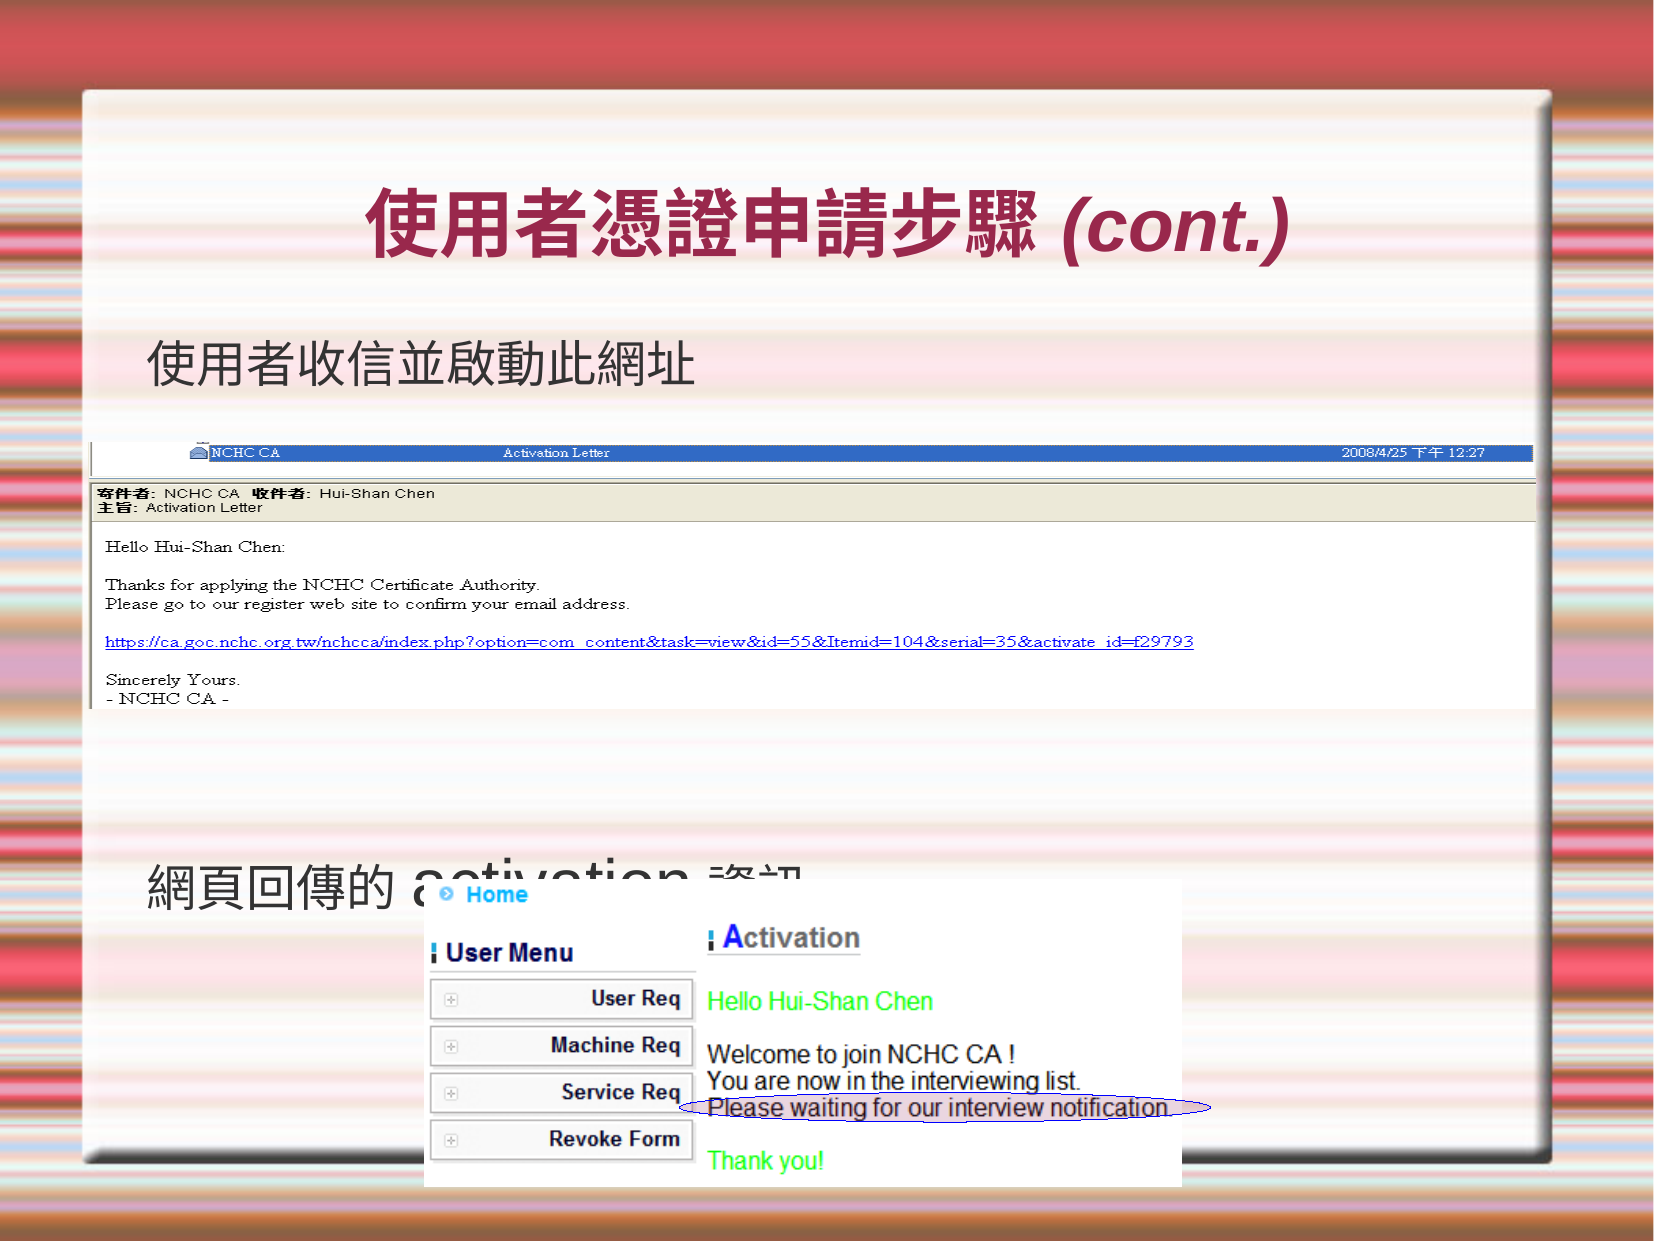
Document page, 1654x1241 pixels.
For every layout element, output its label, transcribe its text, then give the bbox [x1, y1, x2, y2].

list 使用者收信並啟動此網址 網頁回傳的activation資訊 [134, 709, 1516, 1118]
text_box [679, 1092, 1211, 1123]
list 使用者收信並啟動此網址 網頁回傳的activation資訊 [134, 324, 1516, 442]
picture [0, 0, 1654, 1241]
title 使用者憑證申請步驟(cont.) [121, 122, 1534, 315]
